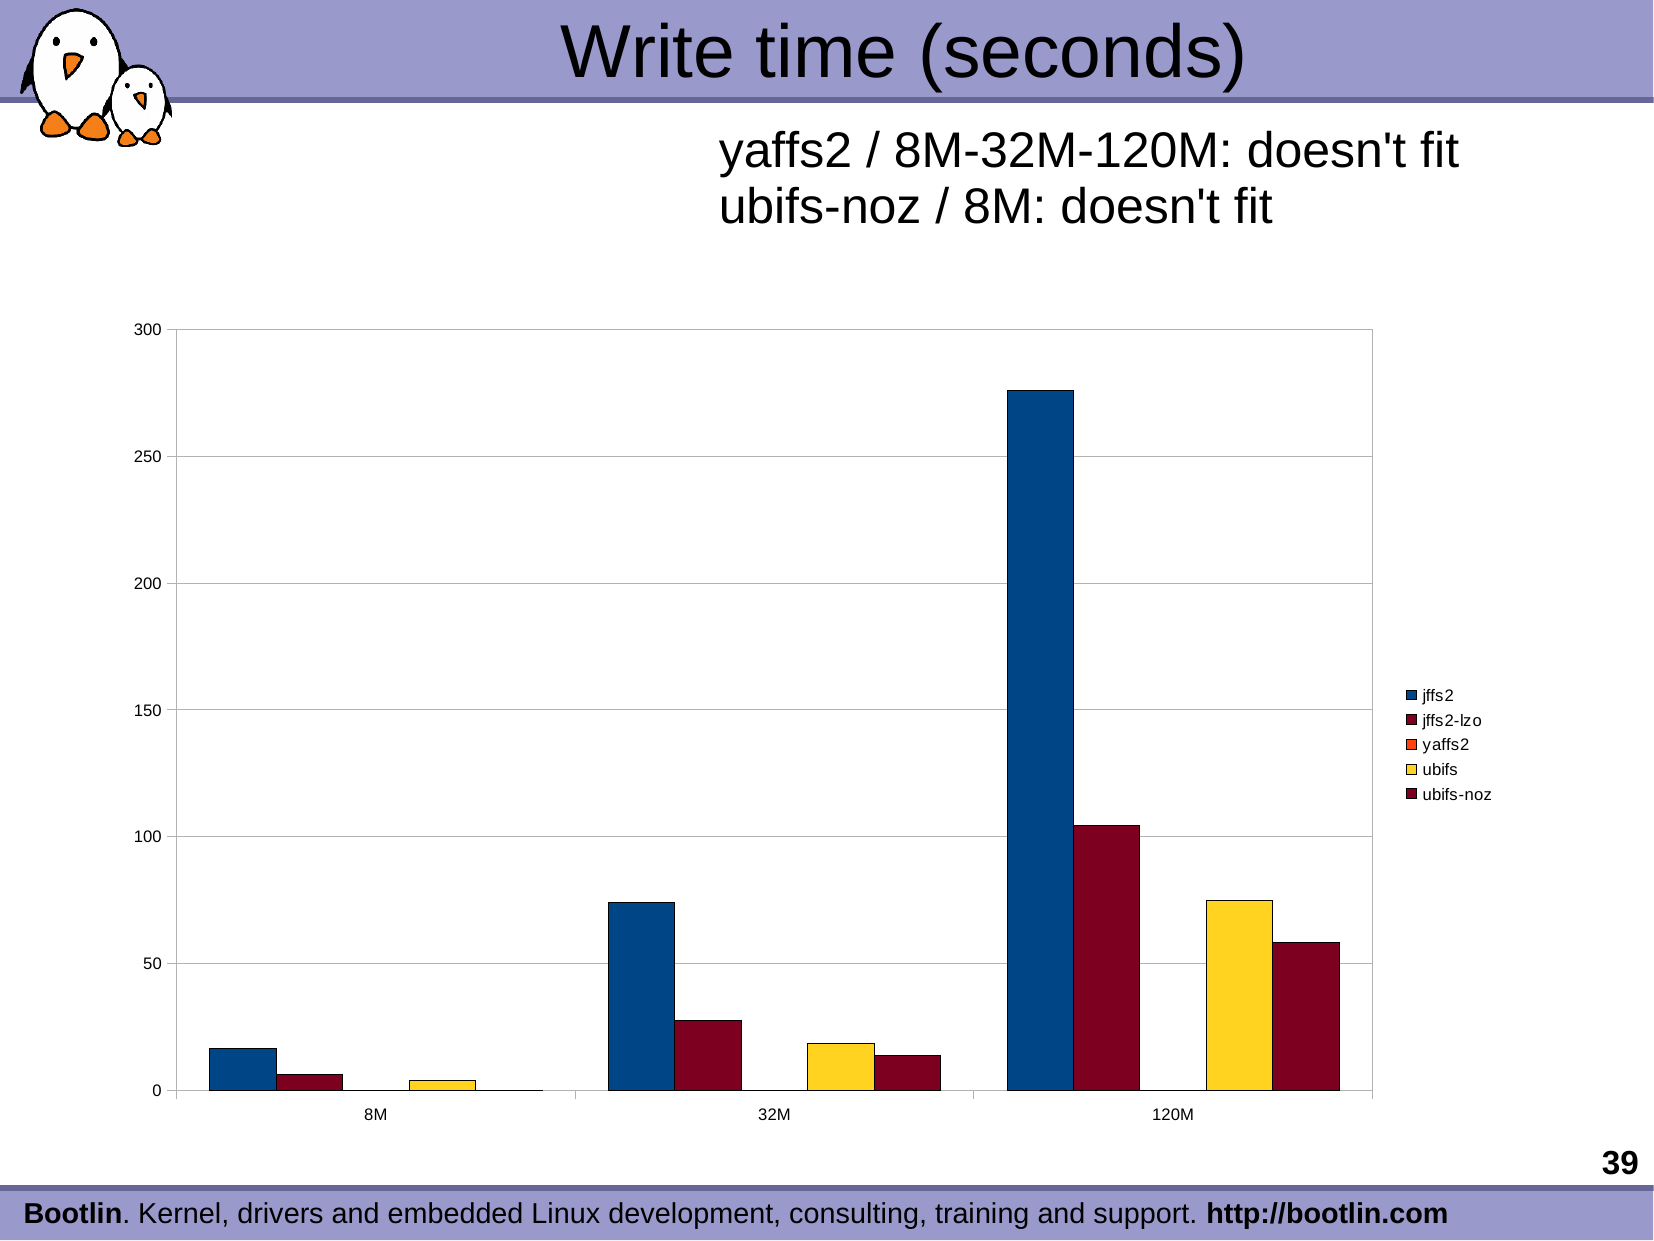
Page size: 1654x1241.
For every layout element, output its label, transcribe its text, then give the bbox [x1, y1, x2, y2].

text_box yaffs2 / 8M-32M-120M: doesn't fit ubifs-noz / 8M: doesn't fit [718, 122, 1471, 247]
picture [20, 8, 172, 147]
chart [105, 304, 1518, 1155]
title Write time (seconds) [178, 5, 1631, 97]
